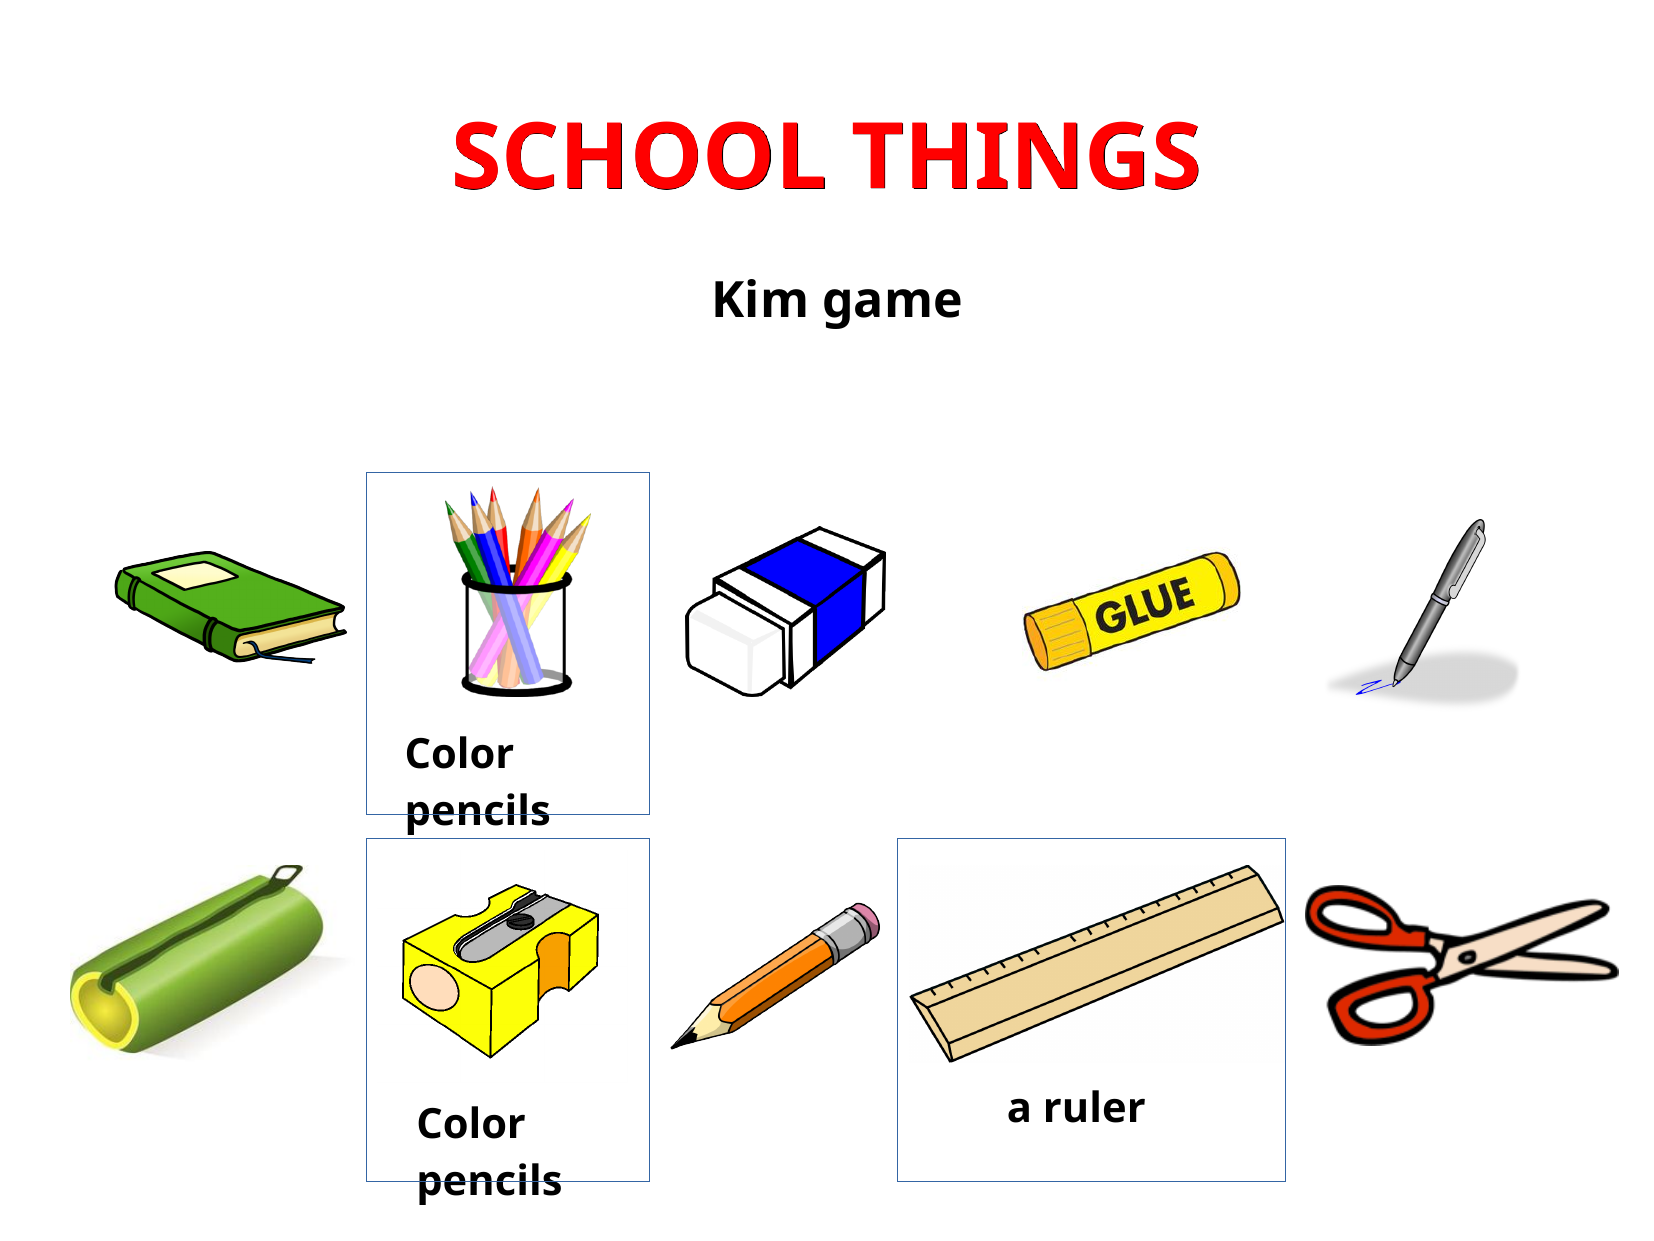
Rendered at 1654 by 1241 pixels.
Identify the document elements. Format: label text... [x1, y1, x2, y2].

picture [909, 865, 1285, 1063]
text_box Color pencils [401, 1086, 649, 1181]
picture [1022, 502, 1241, 721]
picture [661, 890, 889, 1062]
picture [445, 486, 591, 697]
picture [685, 526, 886, 697]
text_box Kim game [696, 256, 1111, 334]
title SCHOOL THINGS [82, 49, 1571, 257]
picture [377, 850, 628, 1083]
text_box Color pencils [389, 716, 649, 814]
picture [1305, 885, 1619, 1046]
text_box Color pencils [401, 1086, 662, 1205]
picture [108, 543, 355, 674]
text_box a ruler [992, 1070, 1182, 1170]
picture [70, 865, 355, 1063]
picture [1311, 519, 1533, 717]
